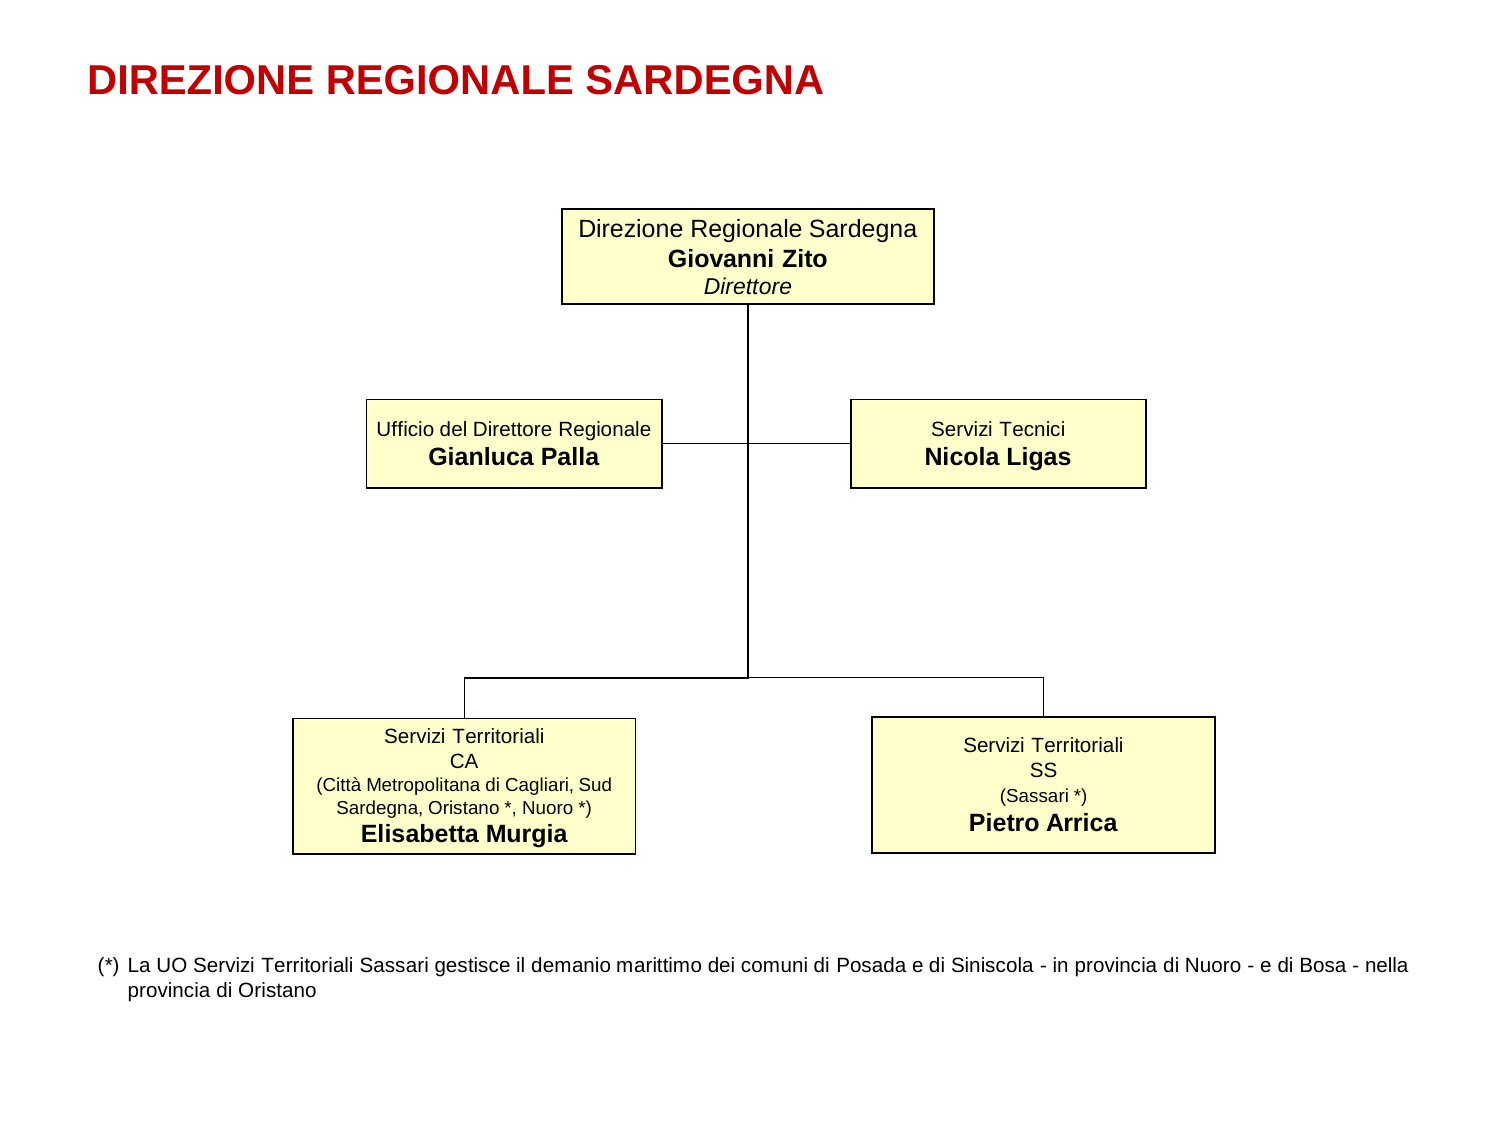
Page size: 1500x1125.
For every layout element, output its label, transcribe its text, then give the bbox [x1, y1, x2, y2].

picture [82, 204, 1442, 1015]
title DIREZIONE REGIONALE SARDEGNA [72, 45, 1462, 128]
